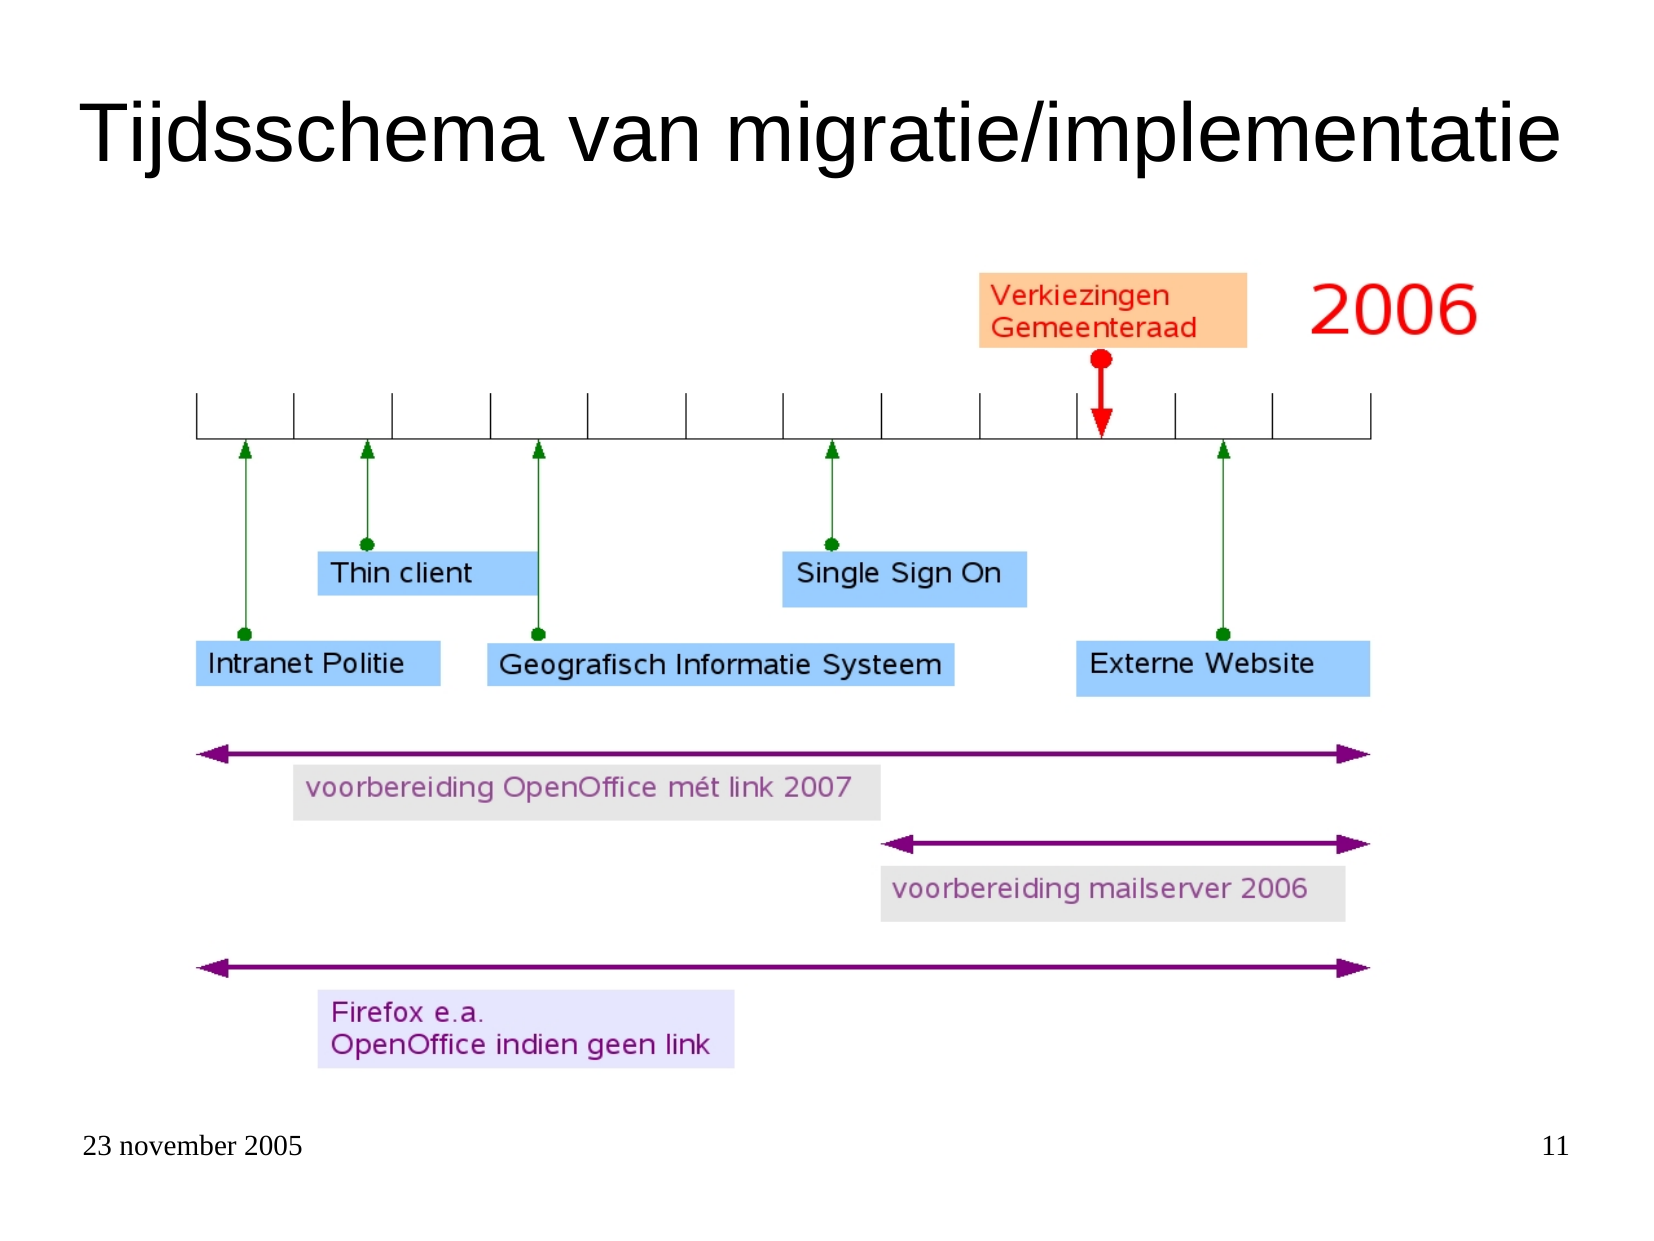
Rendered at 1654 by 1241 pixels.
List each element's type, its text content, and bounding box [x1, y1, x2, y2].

title Tijdsschema van migratie/implementatie [76, 29, 1565, 237]
picture [147, 237, 1536, 1123]
